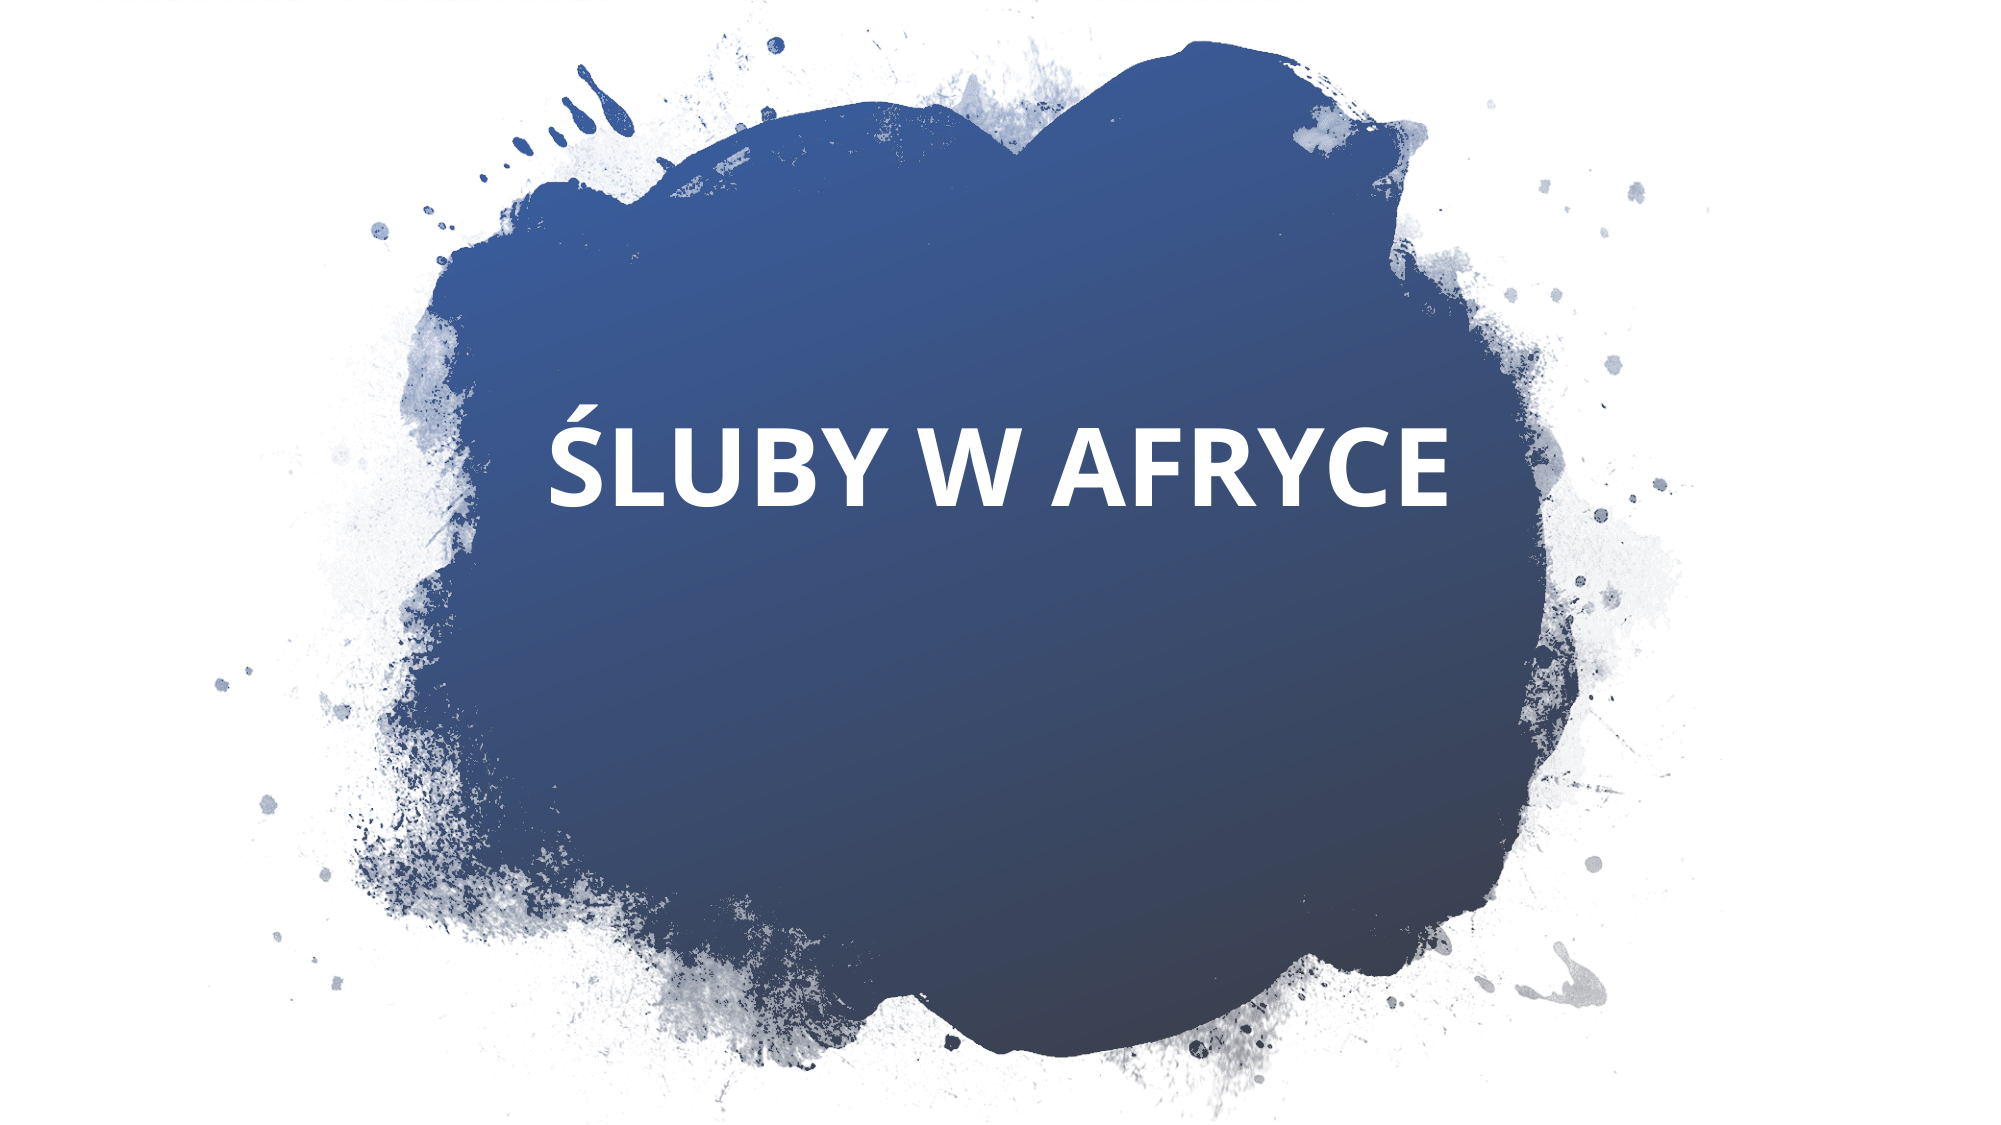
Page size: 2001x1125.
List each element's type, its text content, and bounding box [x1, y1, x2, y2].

title ŚLUBY W AFRYCE [499, 335, 1502, 669]
picture [0, 0, 2000, 1125]
